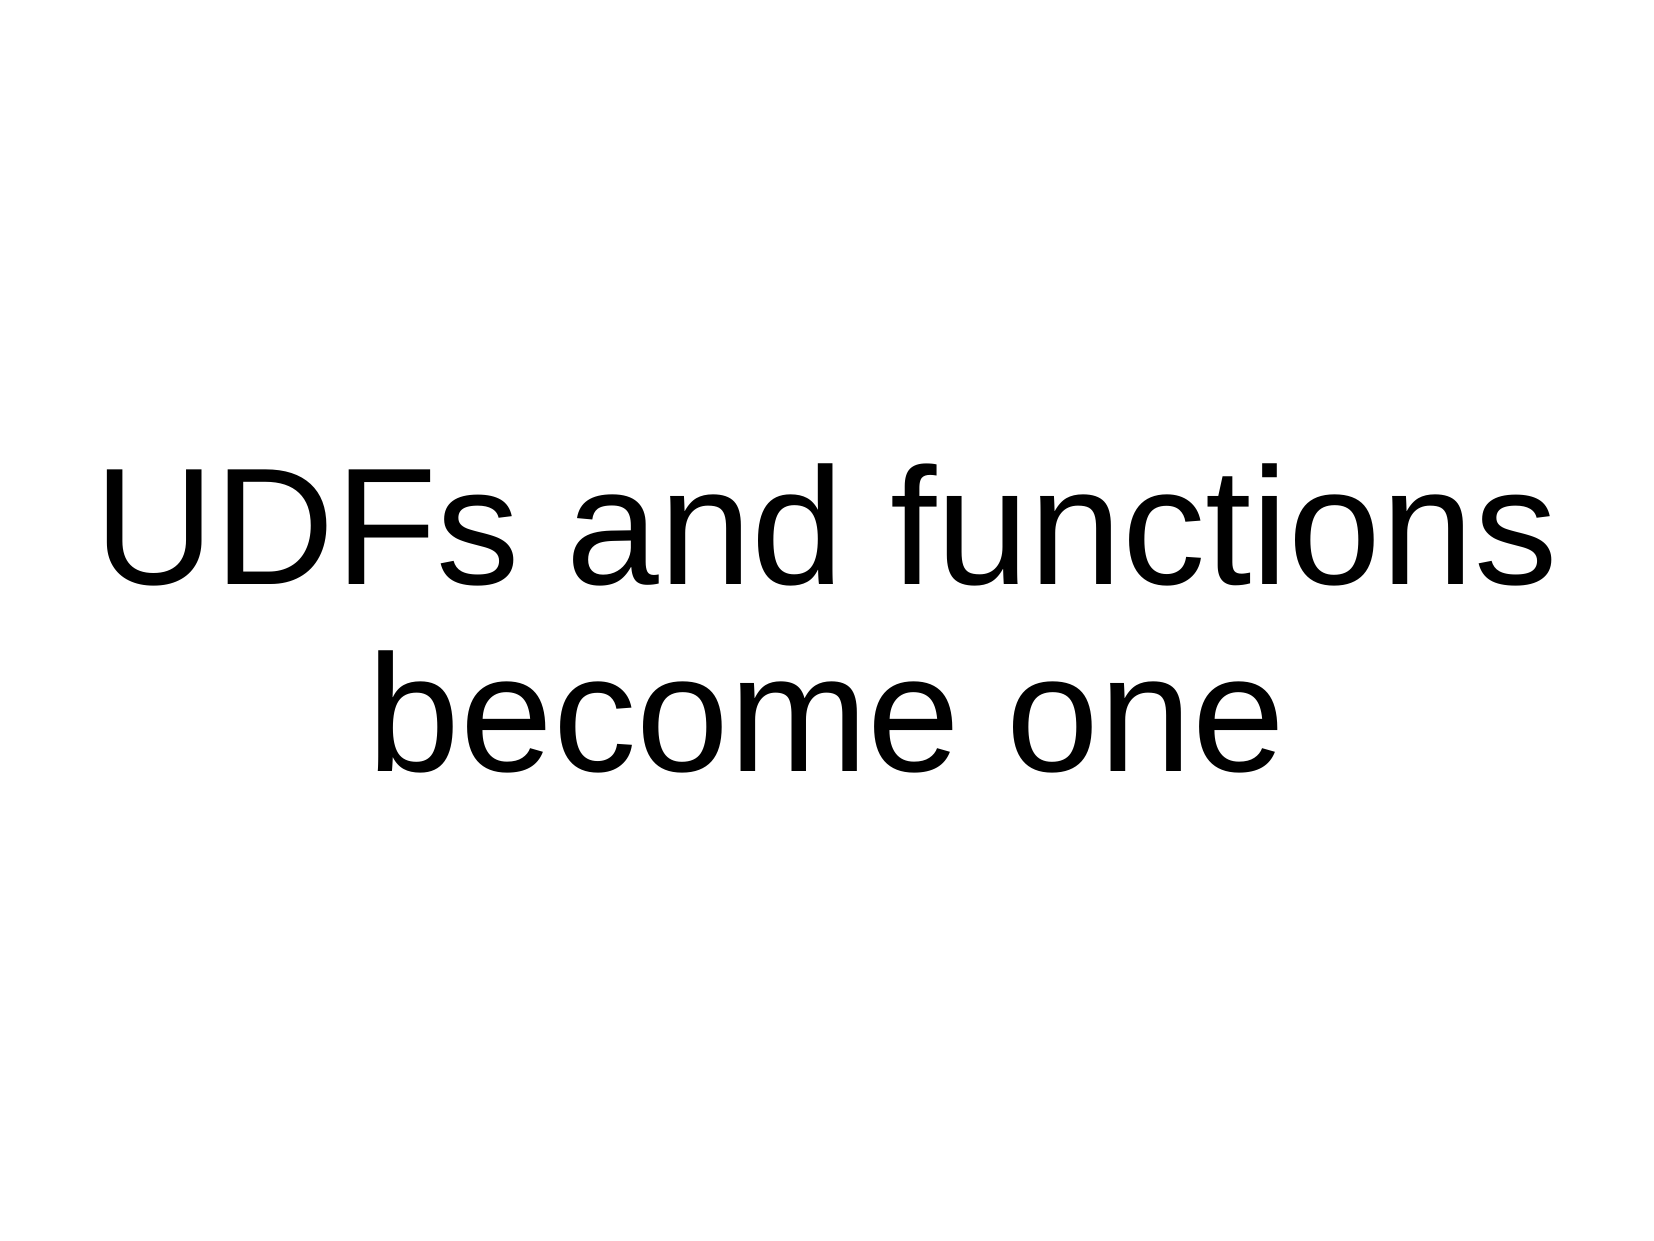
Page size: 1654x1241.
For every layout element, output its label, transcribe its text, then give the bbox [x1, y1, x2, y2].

title UDFs and functions become one [0, 433, 1654, 807]
